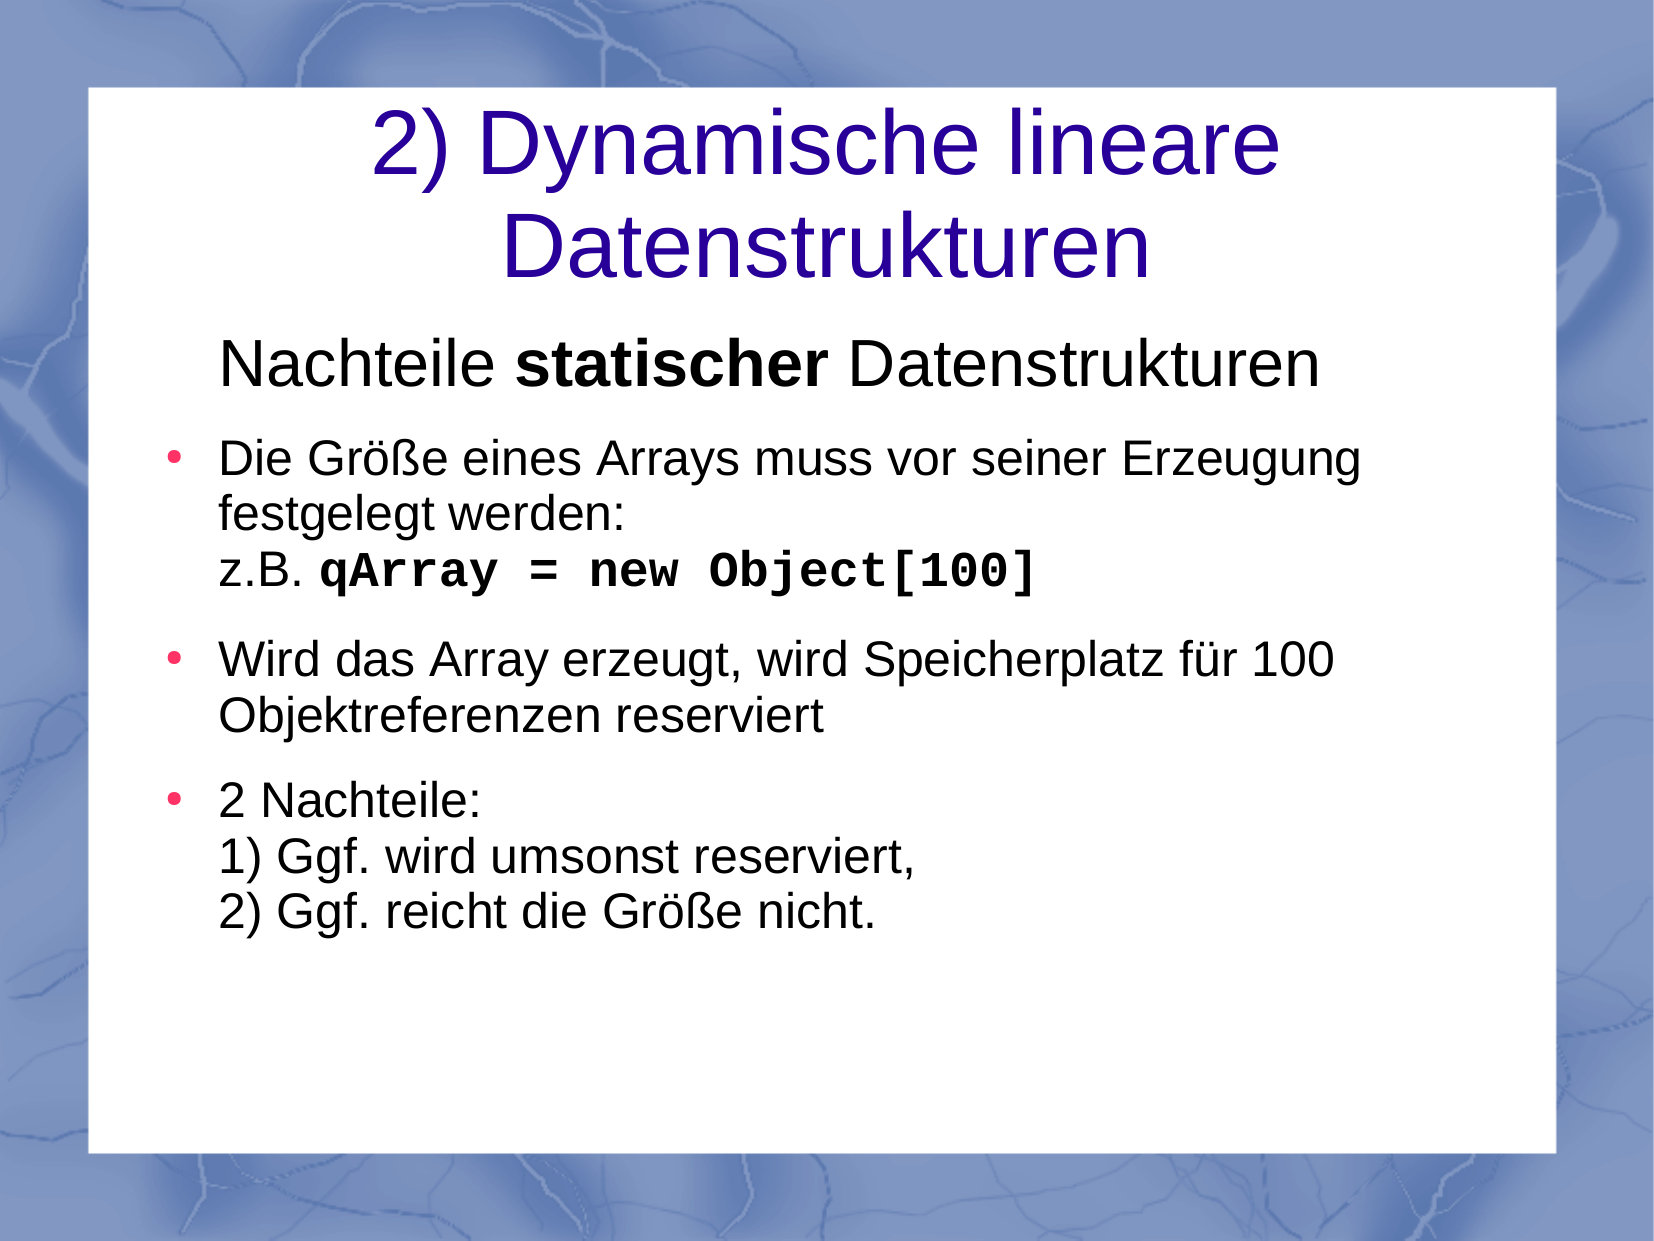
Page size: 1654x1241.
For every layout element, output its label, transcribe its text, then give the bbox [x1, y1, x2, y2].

title 2) Dynamische lineare Datenstrukturen [118, 90, 1536, 298]
picture [0, 0, 1654, 1241]
list Nachteile statischer Datenstrukturen Die Größe eines Arrays muss vor seiner Erzeugung festgelegt werden: z.B. qArray = new Object[100] Wird das Array erzeugt, wird Speicherplatz für 100 Objektreferenzen reserviert 2 Nachteile: 1) Ggf. wird umsonst reserviert, 2) Ggf. reicht die Größe nicht. [147, 325, 1506, 1010]
